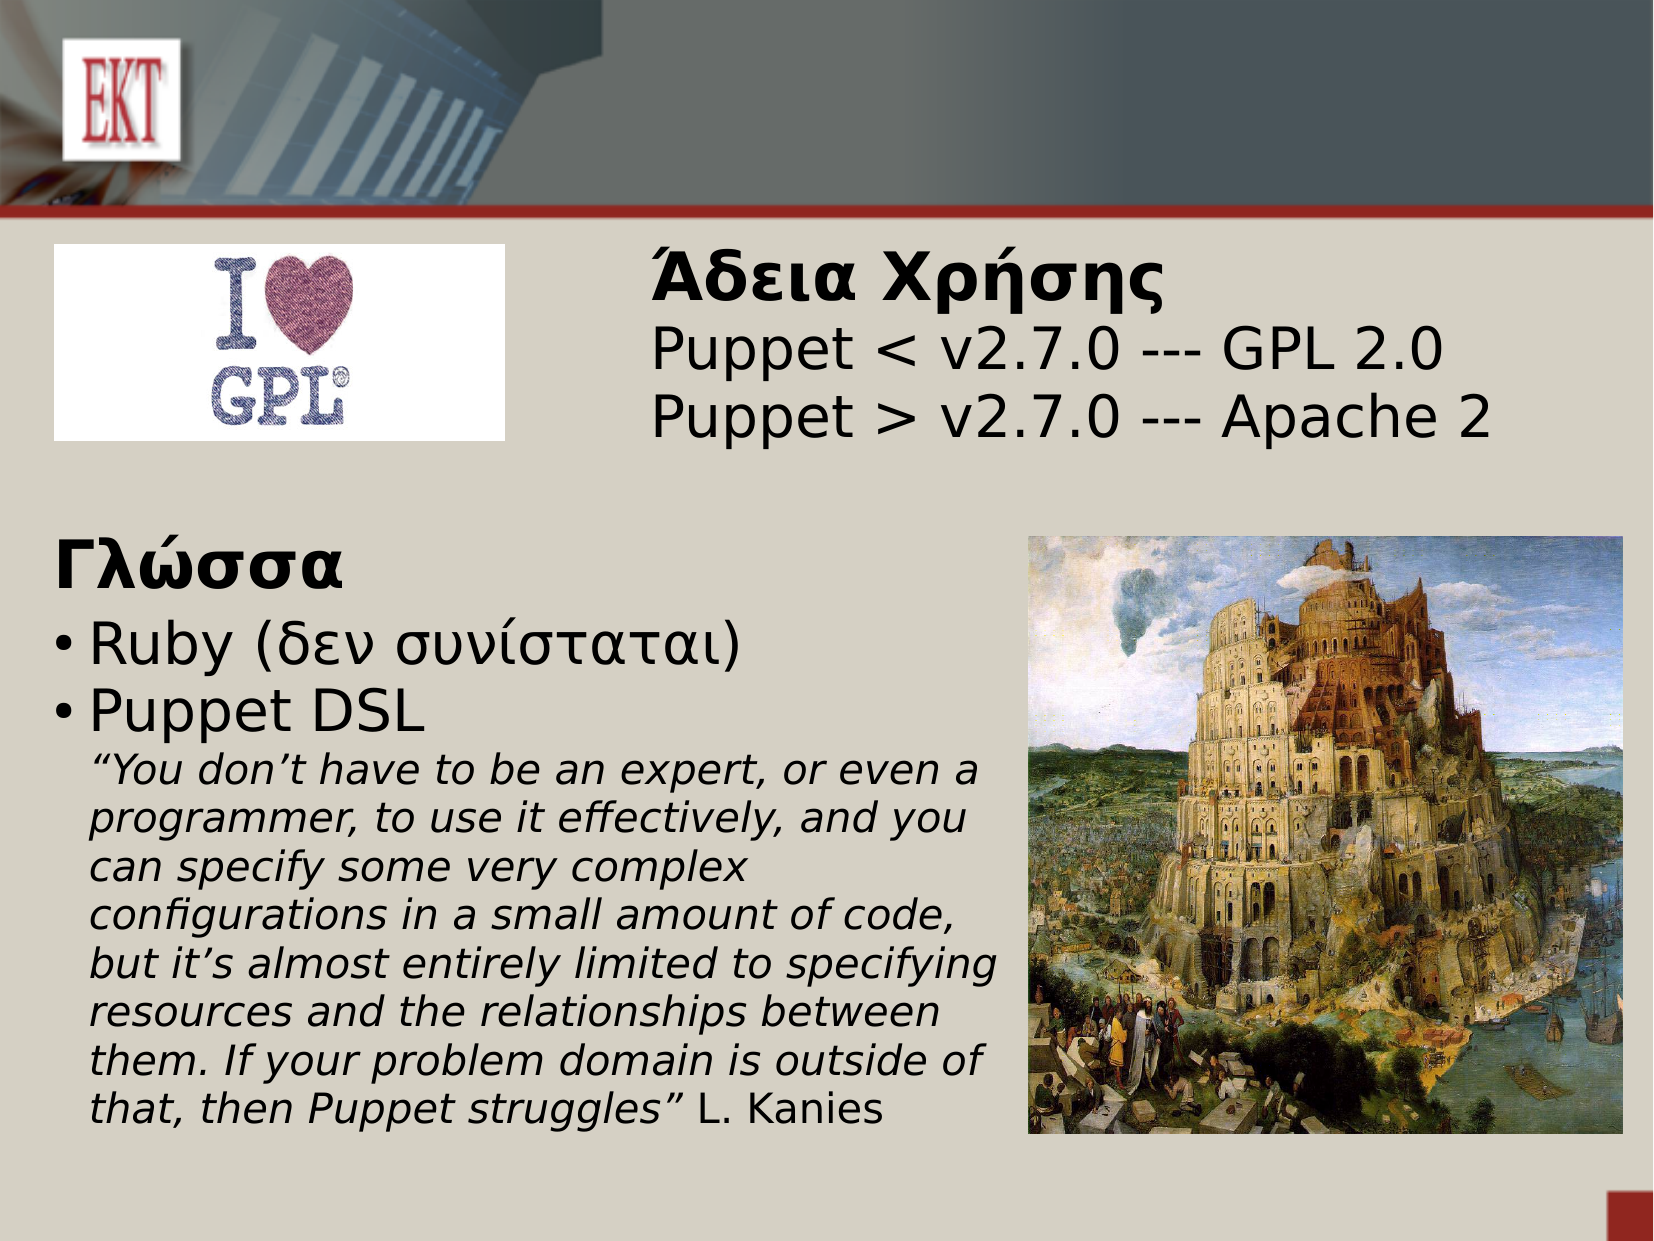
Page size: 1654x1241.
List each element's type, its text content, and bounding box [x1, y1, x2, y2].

text_box Γλώσσα Ruby (δεν συνίσταται) Puppet DSL “You don’t have to be an expert, or even a programmer, to use it effectively, and you can specify some very complex configurations in a small amount of code, but it’s almost entirely limited to specifying resources and the relationships between them. If your problem domain is outside of that, then Puppet struggles” L. Kanies [38, 495, 1029, 1142]
picture [0, 0, 1654, 1241]
text_box Άδεια Χρήσης Puppet < v2.7.0 --- GPL 2.0 Puppet > v2.7.0 --- Apache 2 [635, 230, 1642, 459]
